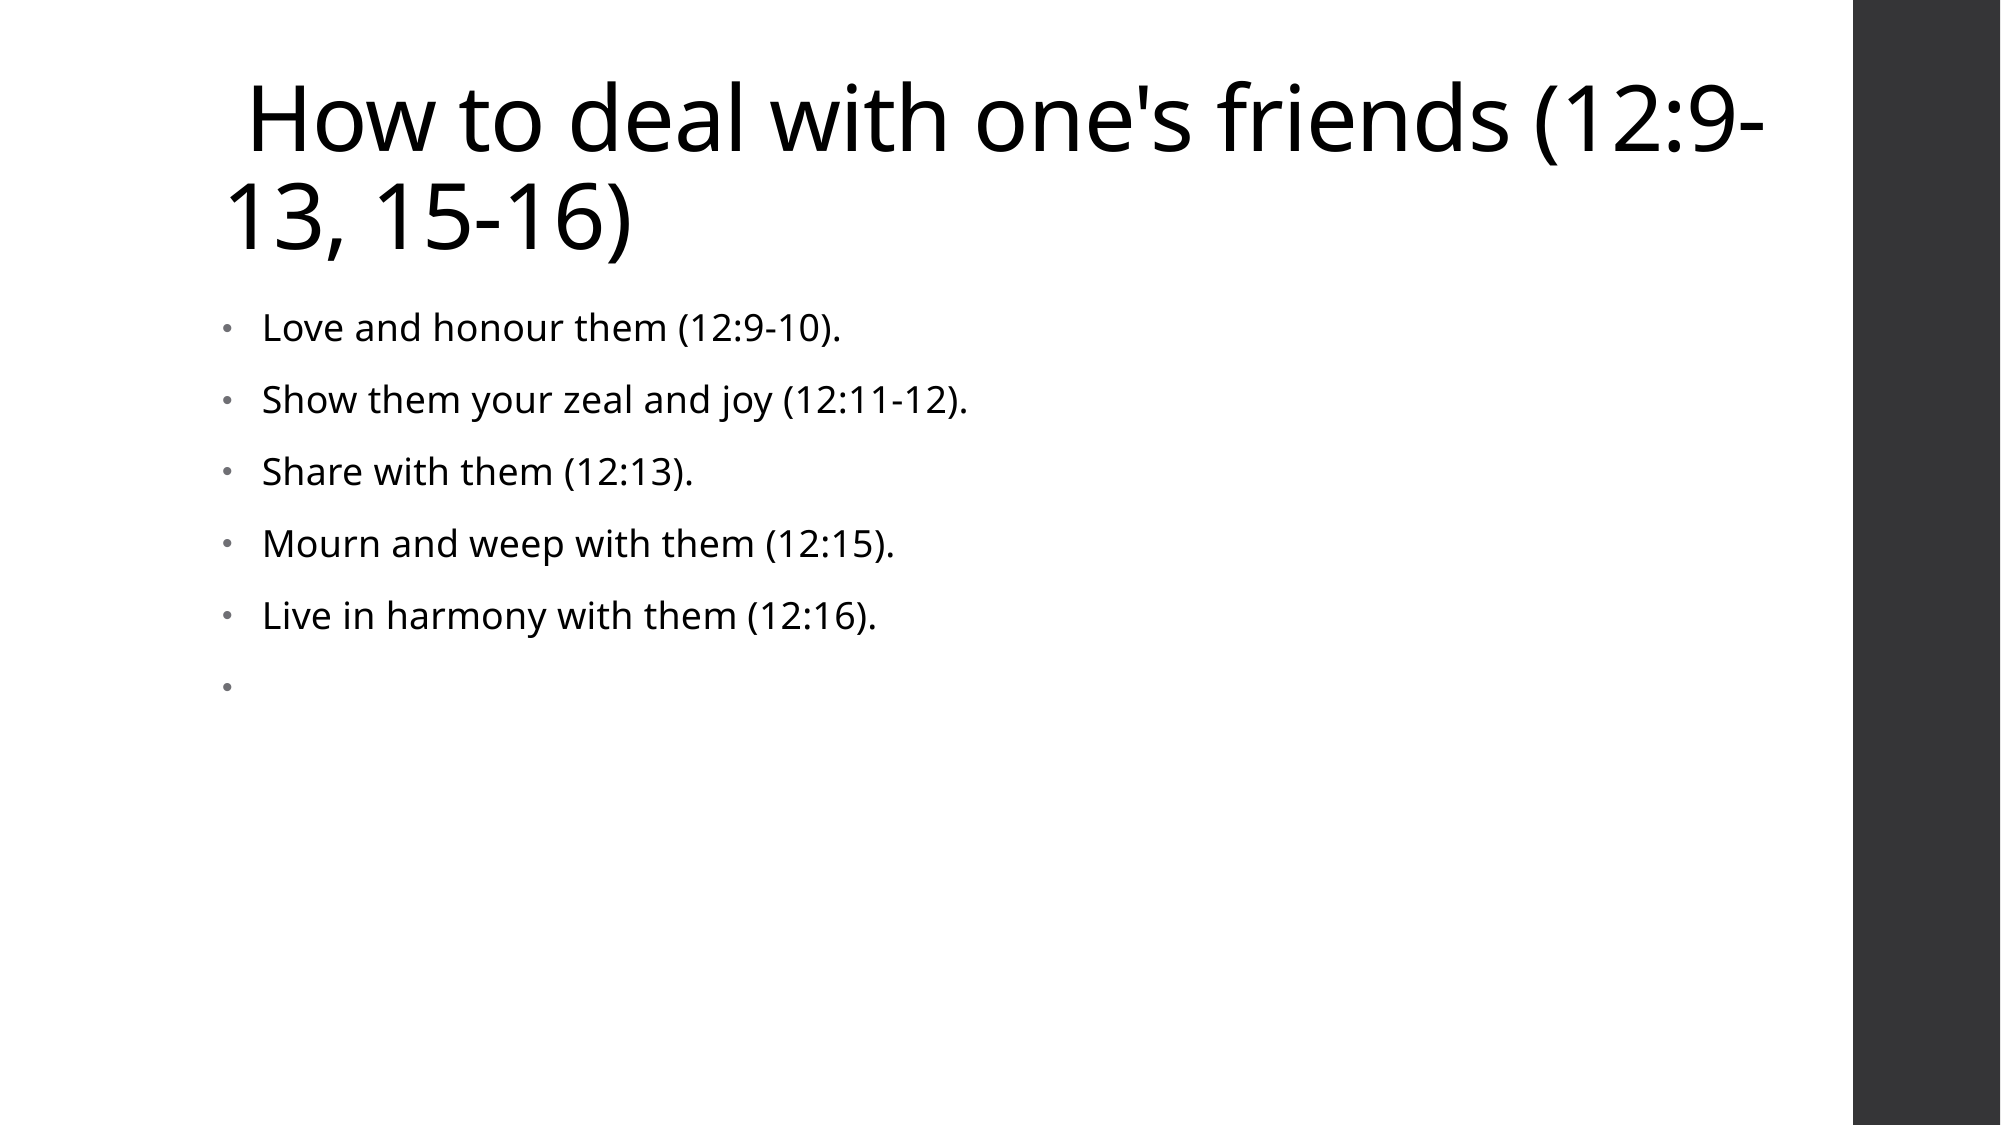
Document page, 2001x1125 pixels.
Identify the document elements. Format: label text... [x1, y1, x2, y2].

title How to deal with one's friends (12:9-13, 15-16) [206, 60, 1797, 278]
list Love and honour them (12:9-10). Show them your zeal and joy (12:11-12). Share with them (12:13). Mourn and weep with them (12:15). Live in harmony with them (12:16). [206, 299, 1617, 1014]
